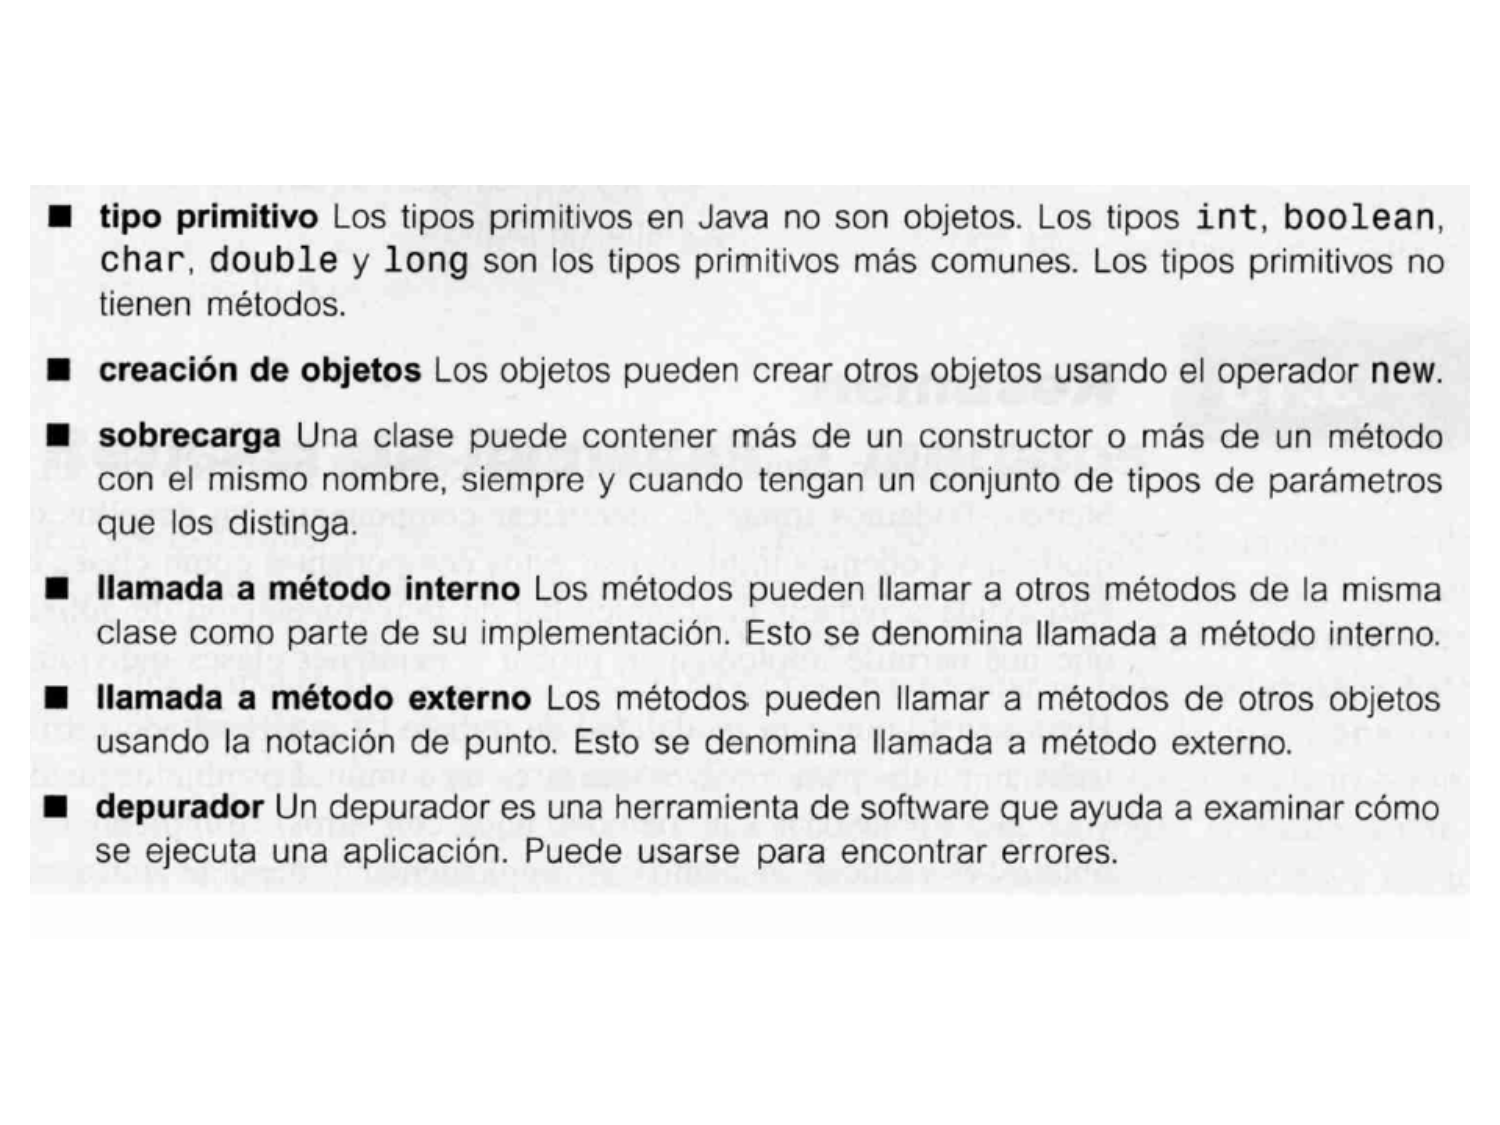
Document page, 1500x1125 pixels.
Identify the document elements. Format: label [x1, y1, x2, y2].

picture [30, 185, 1470, 940]
